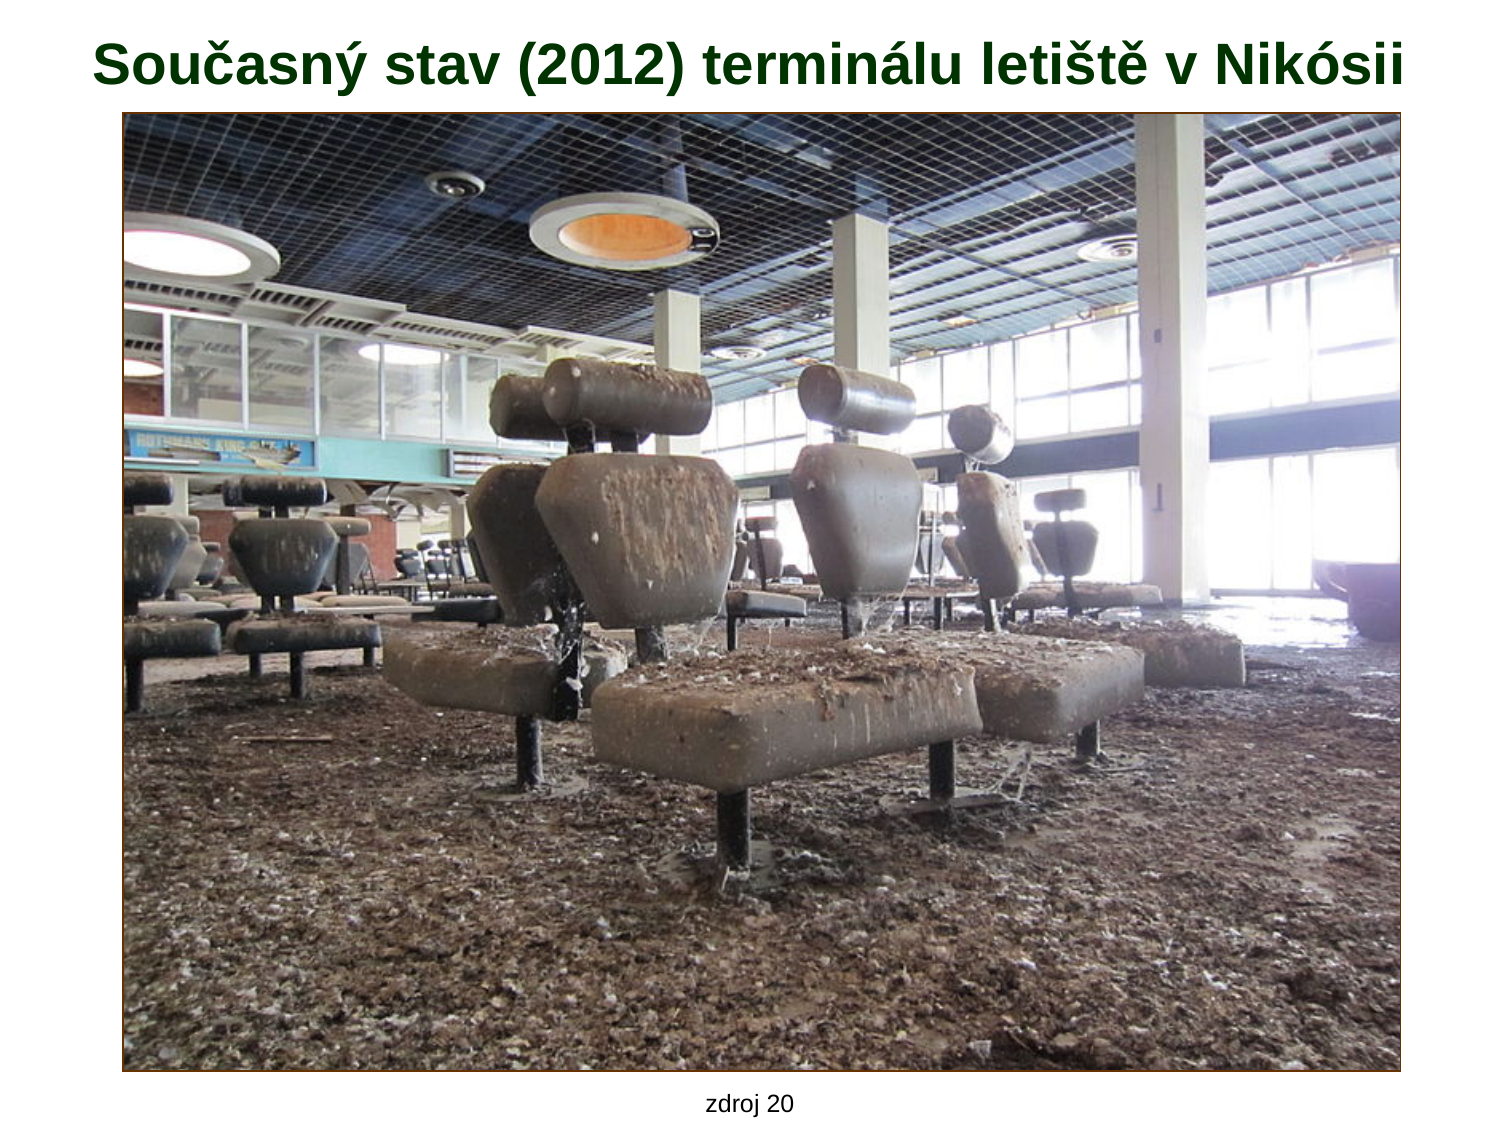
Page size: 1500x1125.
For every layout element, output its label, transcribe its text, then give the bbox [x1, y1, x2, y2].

picture [123, 113, 1400, 1071]
text_box Současný stav (2012) terminálu letiště v Nikósii [0, 19, 1500, 105]
text_box zdroj 20 [123, 1079, 1377, 1125]
